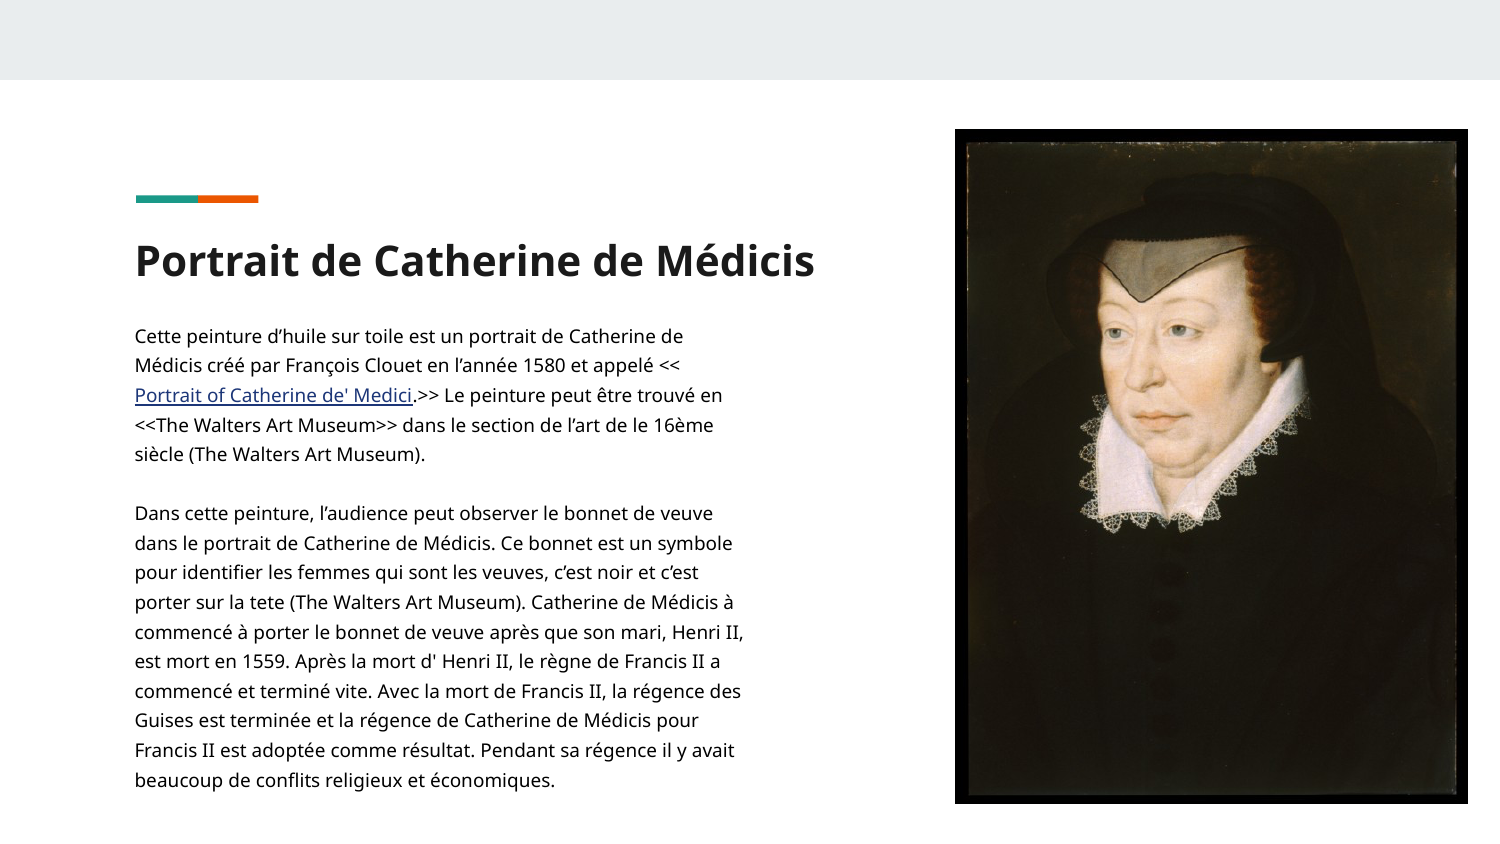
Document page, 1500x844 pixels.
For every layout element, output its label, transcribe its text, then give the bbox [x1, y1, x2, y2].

list Cette peinture d’huile sur toile est un portrait de Catherine de Médicis créé par François Clouet en l’année 1580 et appelé <<Portrait of Catherine de' Medici.>> Le peinture peut être trouvé en <<The Walters Art Museum>> dans le section de l’art de le 16ème siècle (The Walters Art Museum). Dans cette peinture, l’audience peut observer le bonnet de veuve dans le portrait de Catherine de Médicis. Ce bonnet est un symbole pour identifier les femmes qui sont les veuves, c’est noir et c’est porter sur la tete (The Walters Art Museum). Catherine de Médicis à commencé à porter le bonnet de veuve après que son mari, Henri II, est mort en 1559. Après la mort d' Henri II, le règne de Francis II a commencé et terminé vite. Avec la mort de Francis II, la régence des Guises est terminée et la régence de Catherine de Médicis pour Francis II est adoptée comme résultat. Pendant sa régence il y avait beaucoup de conflits religieux et économiques. [119, 304, 769, 809]
picture [955, 129, 1468, 804]
title Portrait de Catherine de Médicis [119, 216, 955, 305]
